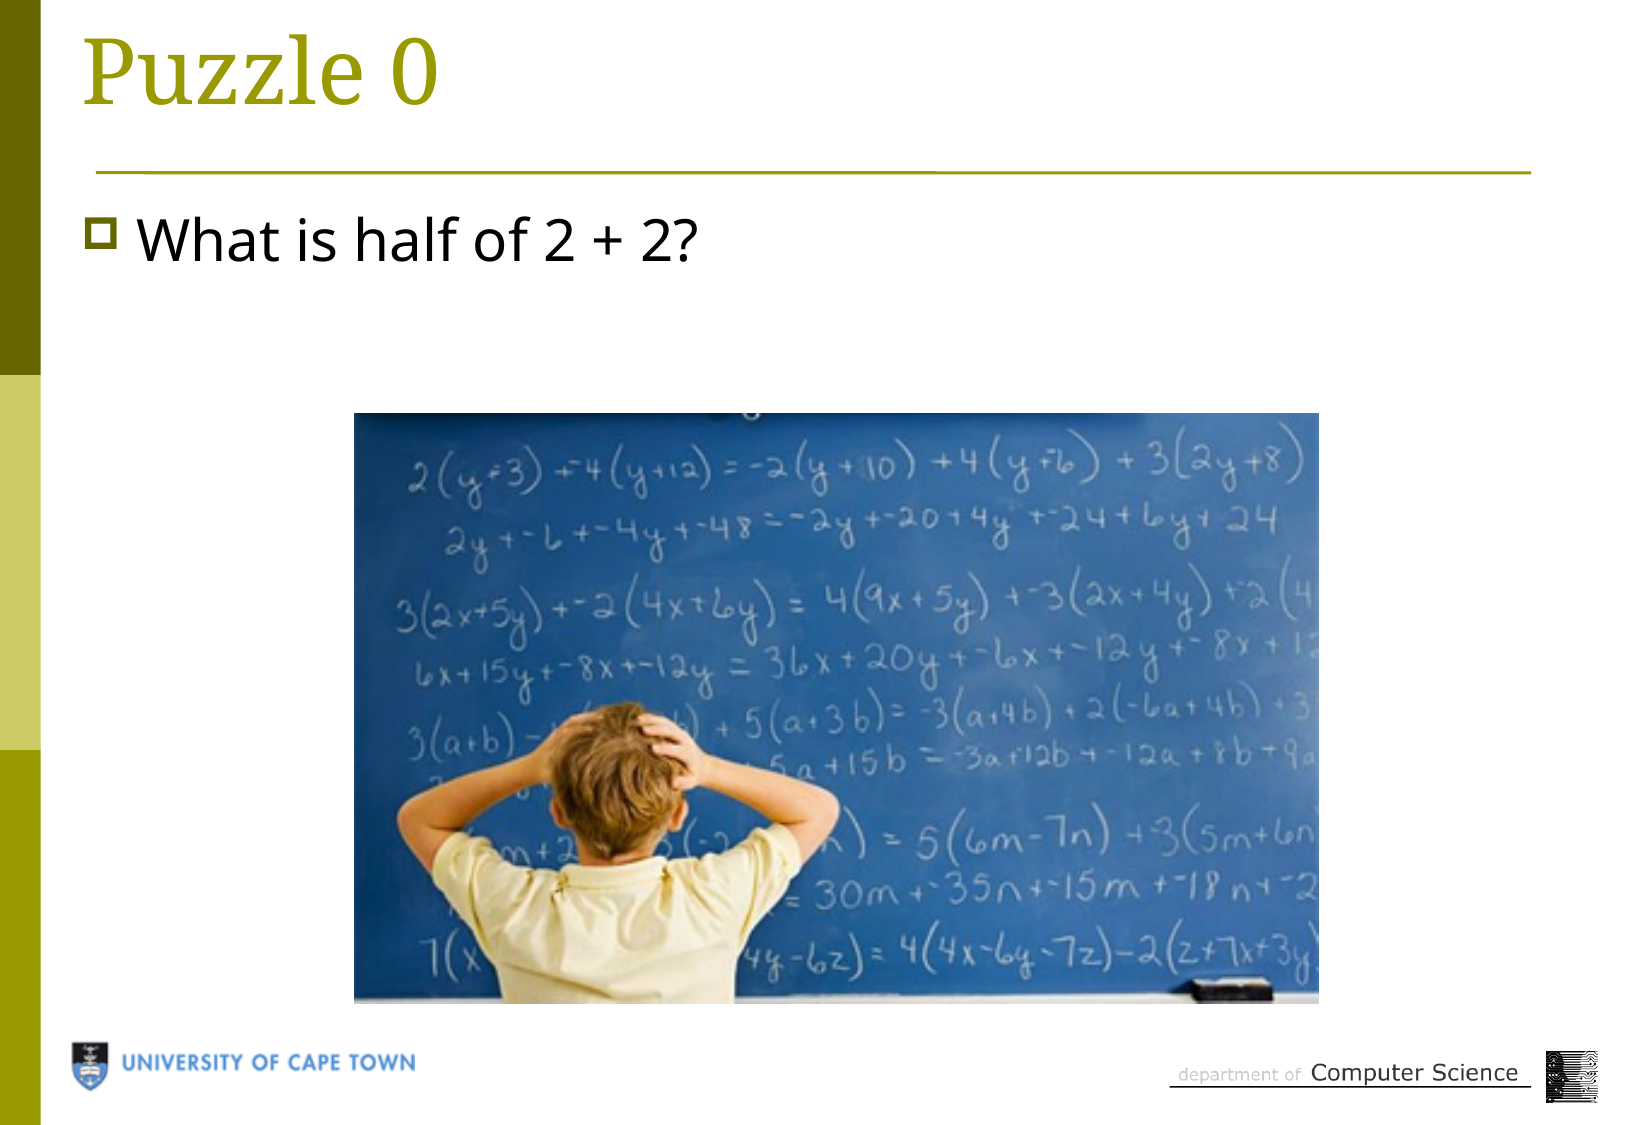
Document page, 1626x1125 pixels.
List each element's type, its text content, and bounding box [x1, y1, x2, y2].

picture [1546, 1051, 1598, 1103]
picture [1169, 1043, 1532, 1091]
title Puzzle 0 [81, 0, 1543, 172]
list What is half of 2 + 2? [81, 196, 1543, 939]
picture [354, 413, 1319, 1004]
picture [61, 1024, 415, 1103]
